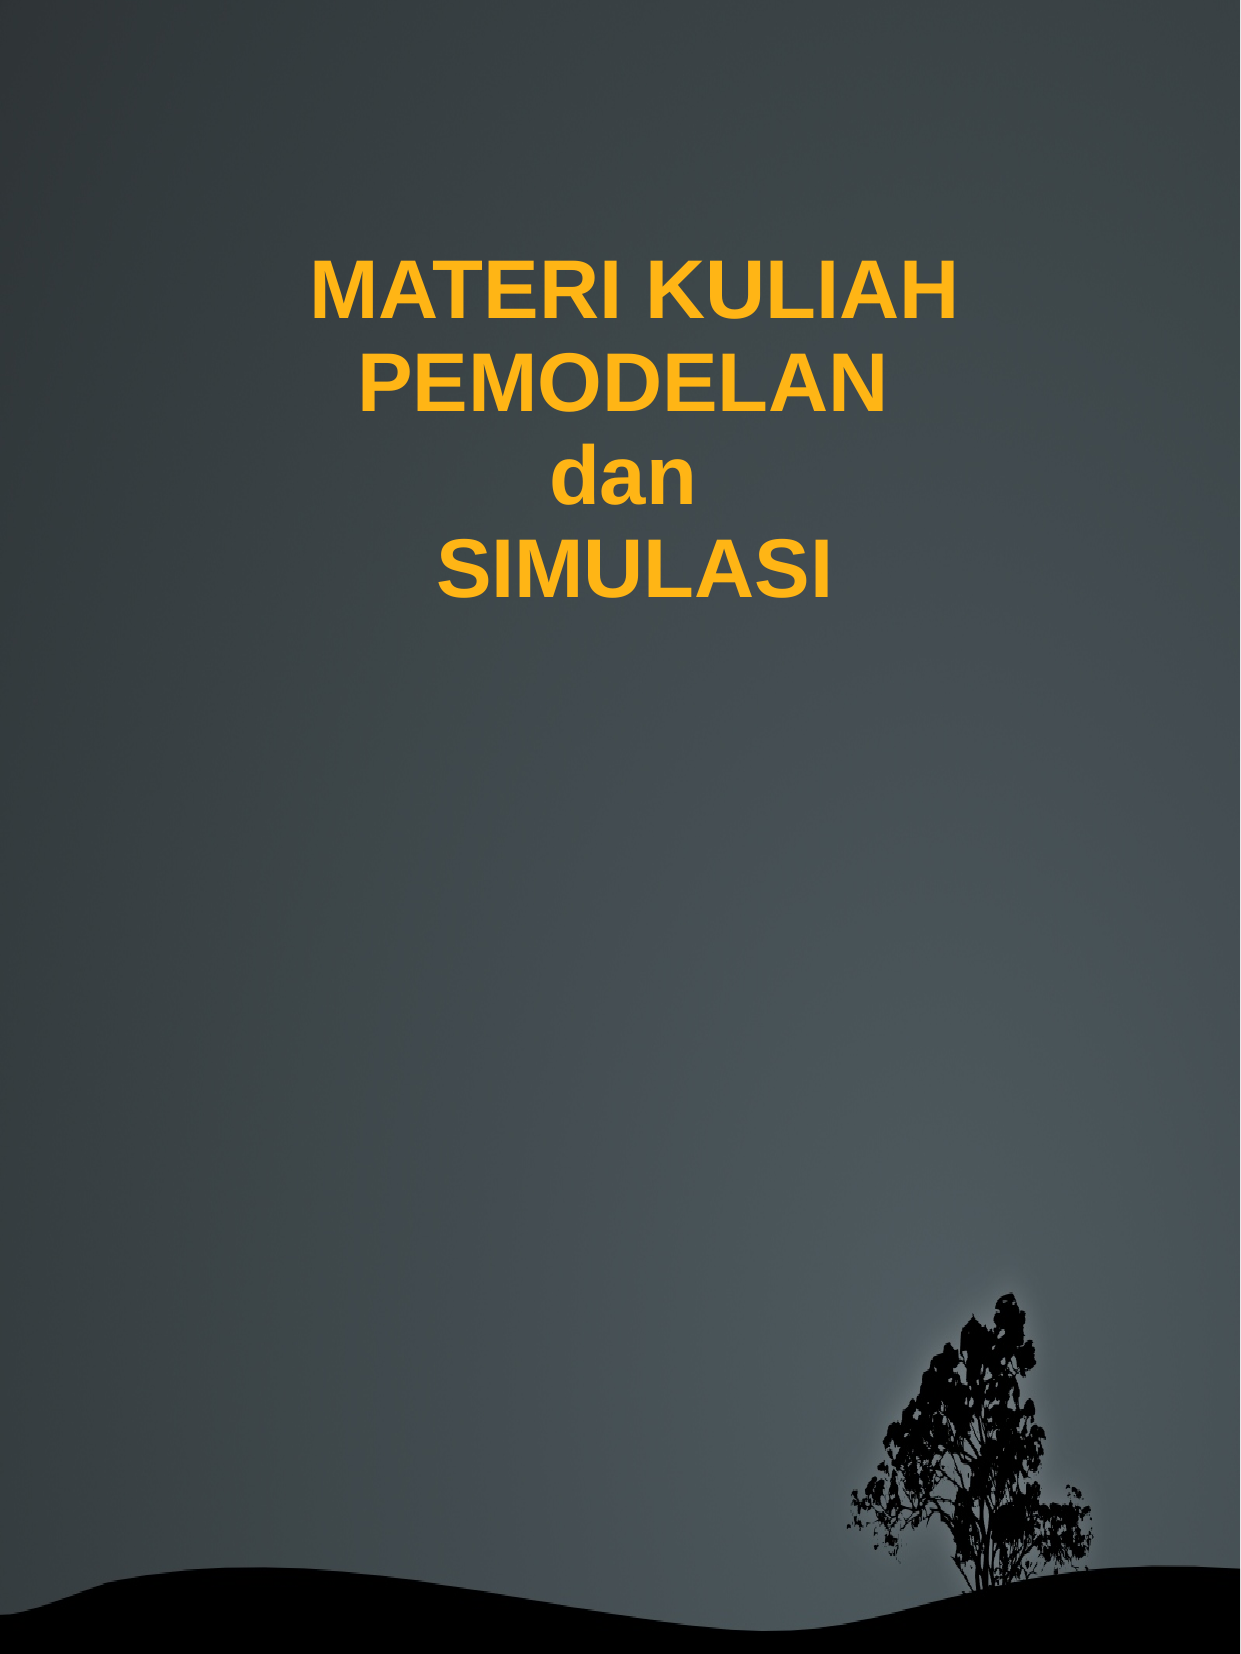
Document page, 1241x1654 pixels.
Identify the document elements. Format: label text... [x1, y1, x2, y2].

picture [0, 0, 1241, 1654]
text_box MATERI KULIAH PEMODELAN dan SIMULASI [206, 236, 1063, 624]
